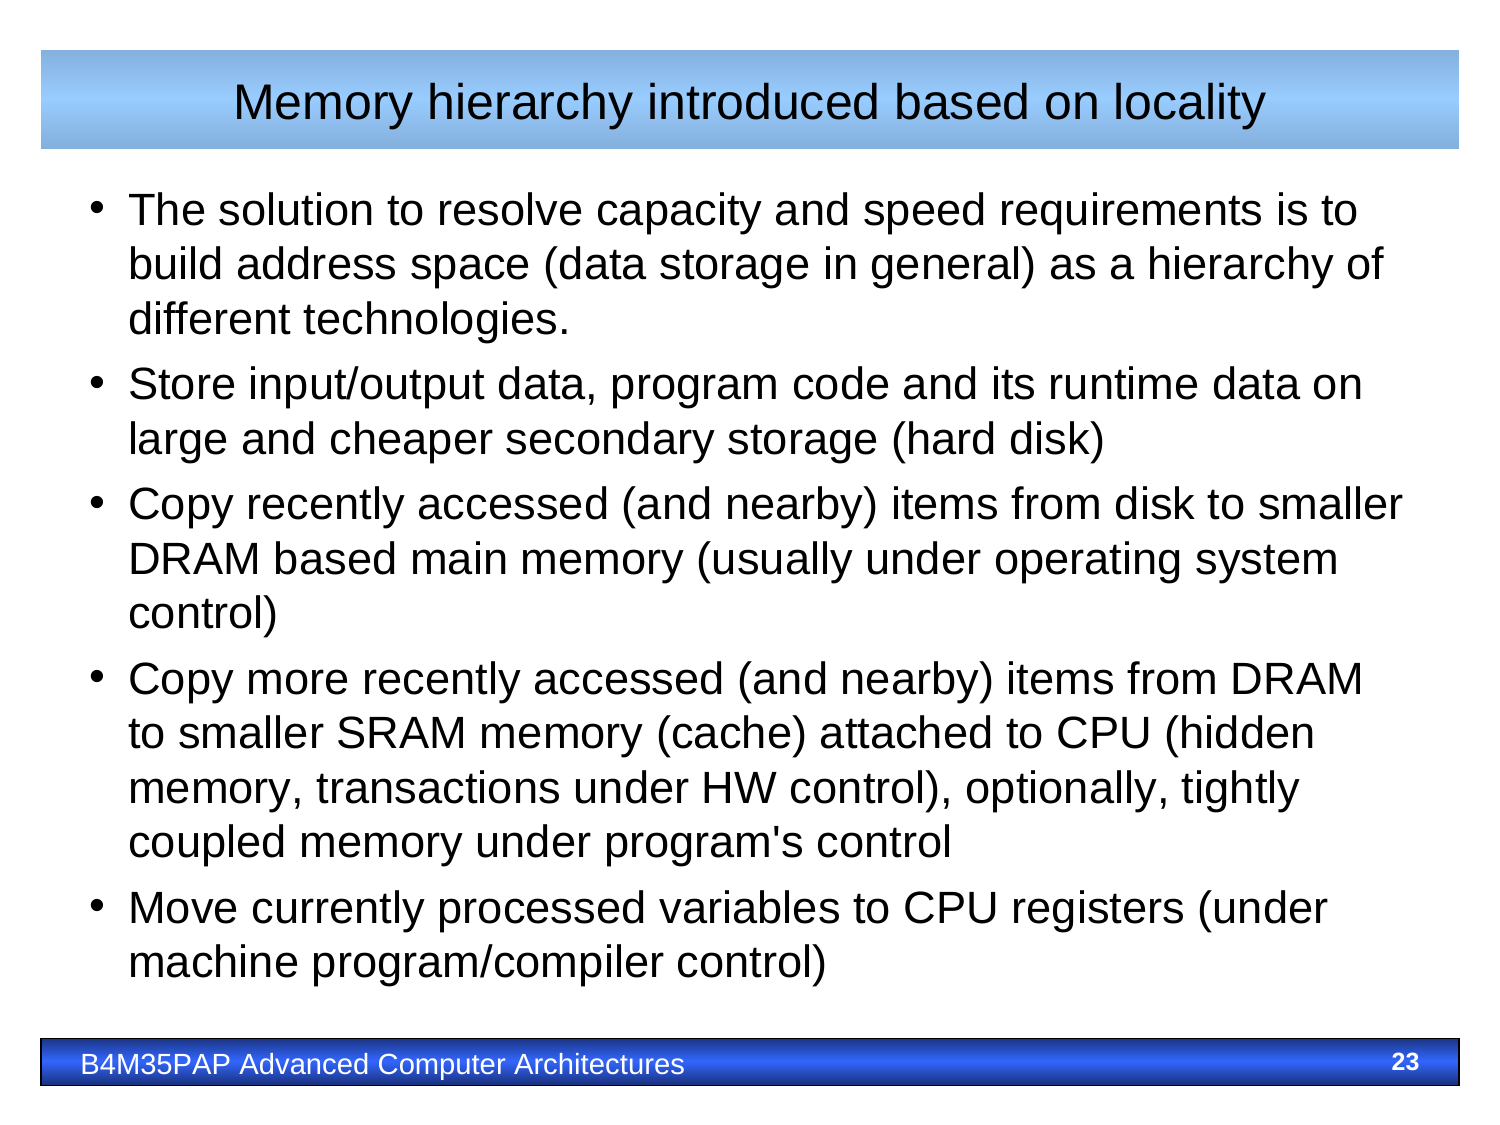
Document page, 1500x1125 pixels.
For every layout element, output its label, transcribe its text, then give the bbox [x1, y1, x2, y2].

list The solution to resolve capacity and speed requirements is to build address space (data storage in general) as a hierarchy of different technologies. Store input/output data, program code and its runtime data on large and cheaper secondary storage (hard disk) Copy recently accessed (and nearby) items from disk to smaller DRAM based main memory (usually under operating system control) Copy more recently accessed (and nearby) items from DRAM to smaller SRAM memory (cache) attached to CPU (hidden memory, transactions under HW control), optionally, tightly coupled memory under program's control Move currently processed variables to CPU registers (under machine program/compiler control) [75, 172, 1426, 1000]
title Memory hierarchy introduced based on locality [41, 50, 1459, 149]
